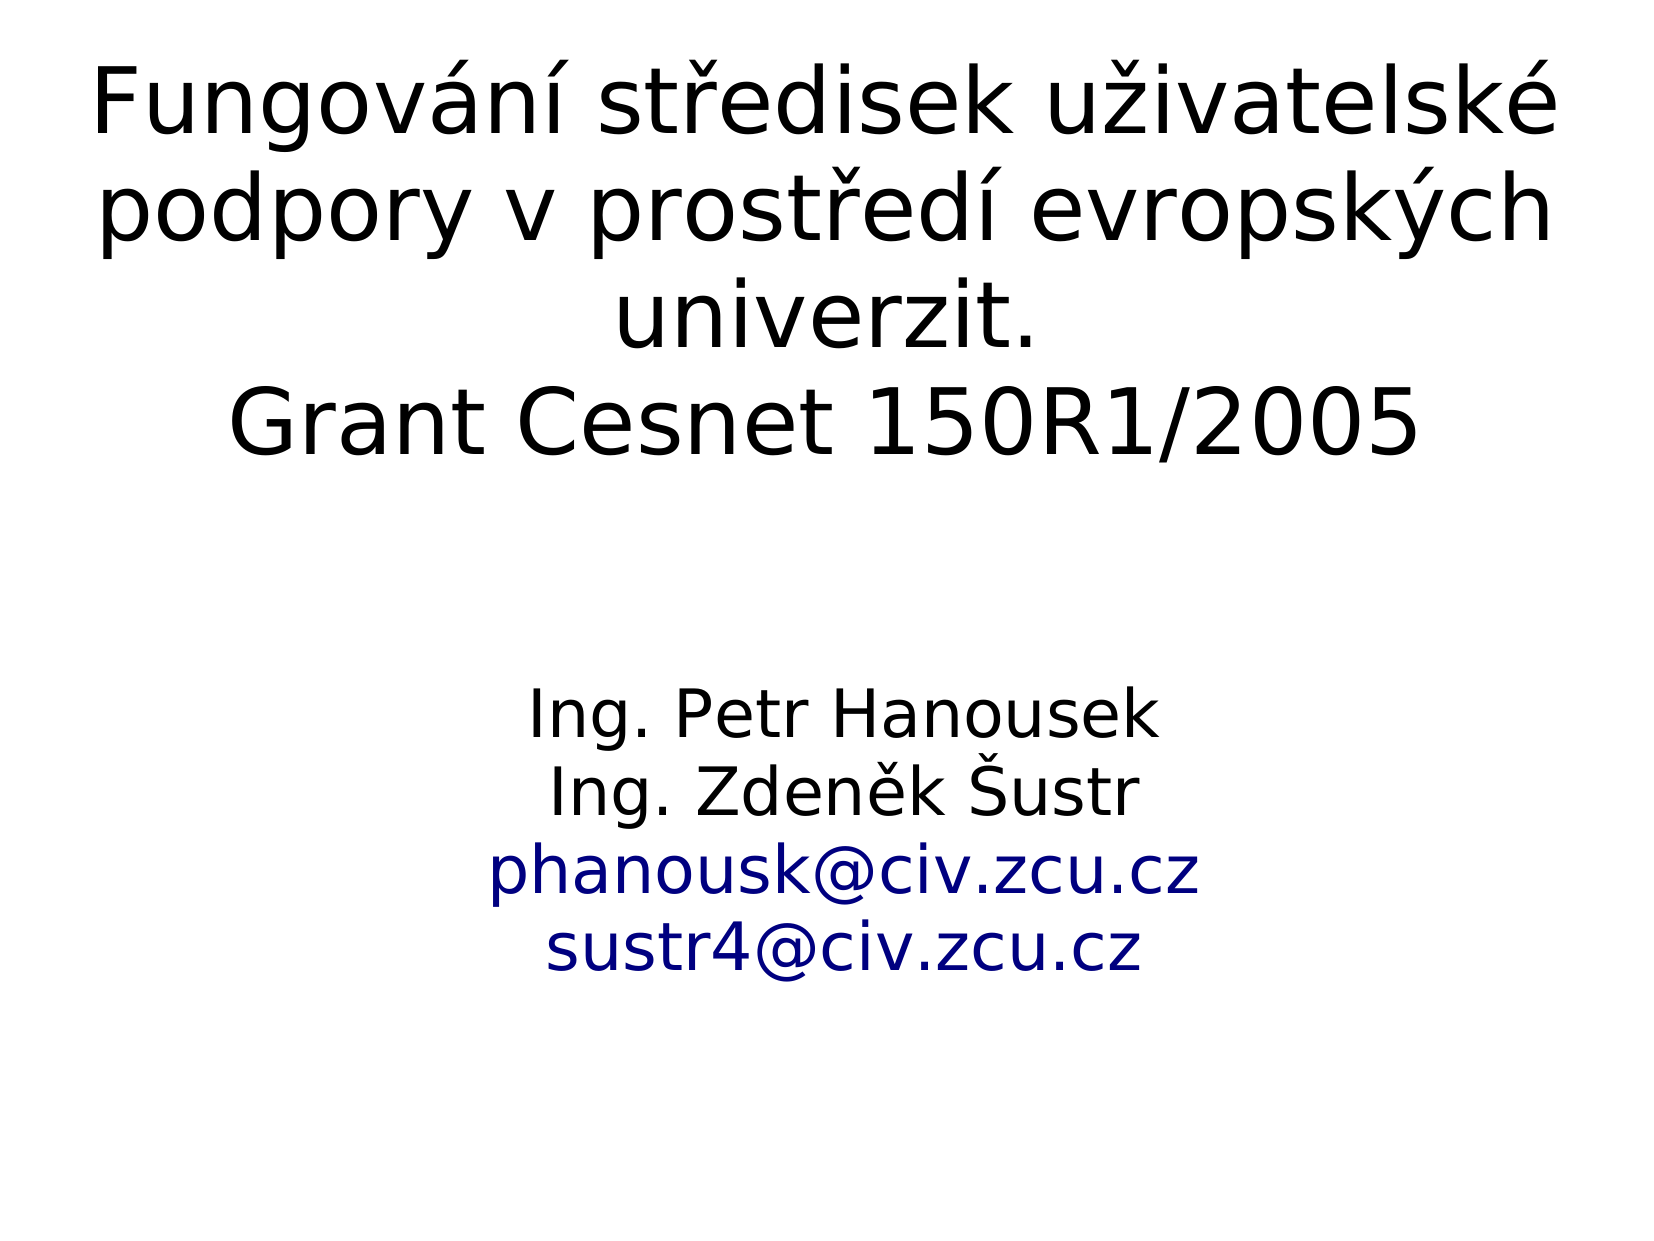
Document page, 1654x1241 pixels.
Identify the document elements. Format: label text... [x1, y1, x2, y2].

title Fungování středisek uživatelské podpory v prostředí evropských univerzit. Grant Cesnet 150R1/2005 [82, 0, 1571, 532]
subtitle Ing. Petr Hanousek Ing. Zdeněk Šustr phanousk@civ.zcu.cz sustr4@civ.zcu.cz [82, 561, 1571, 1102]
